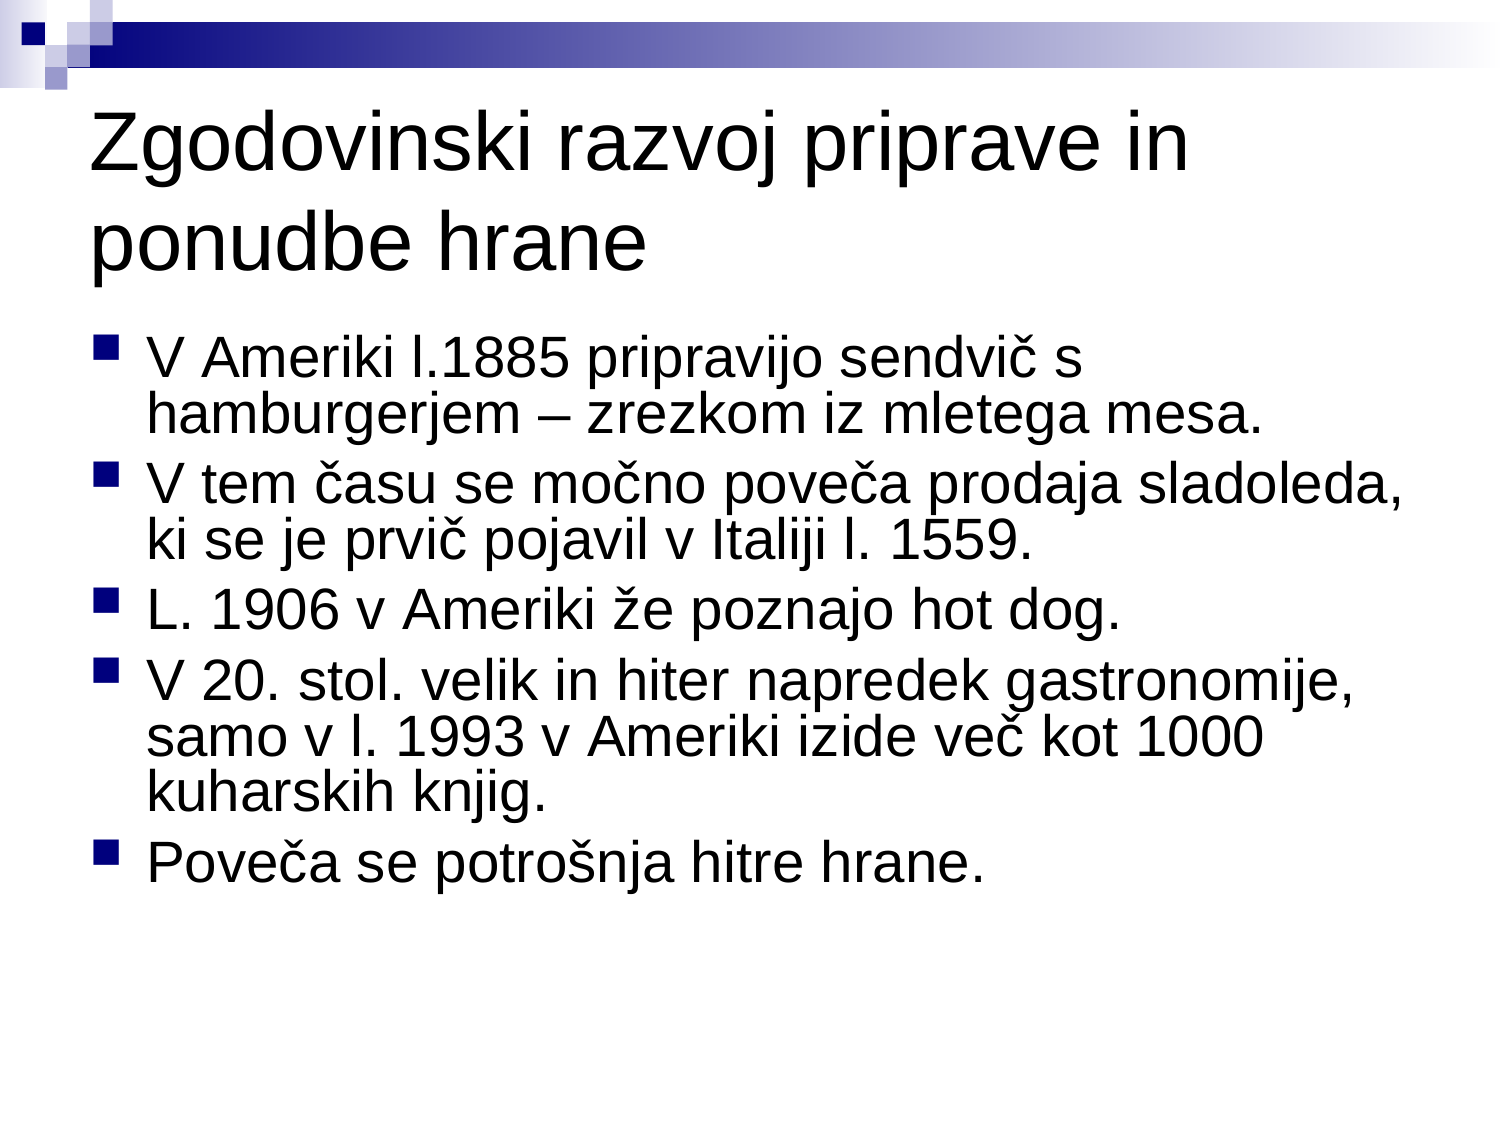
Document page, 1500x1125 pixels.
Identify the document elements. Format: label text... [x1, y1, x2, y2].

list V Ameriki l.1885 pripravijo sendvič s hamburgerjem – zrezkom iz mletega mesa. V tem času se močno poveča prodaja sladoleda, ki se je prvič pojavil v Italiji l. 1559. L. 1906 v Ameriki že poznajo hot dog. V 20. stol. velik in hiter napredek gastronomije, samo v l. 1993 v Ameriki izide več kot 1000 kuharskih knjig. Poveča se potrošnja hitre hrane. [75, 324, 1426, 1044]
title Zgodovinski razvoj priprave in ponudbe hrane [75, 75, 1426, 301]
